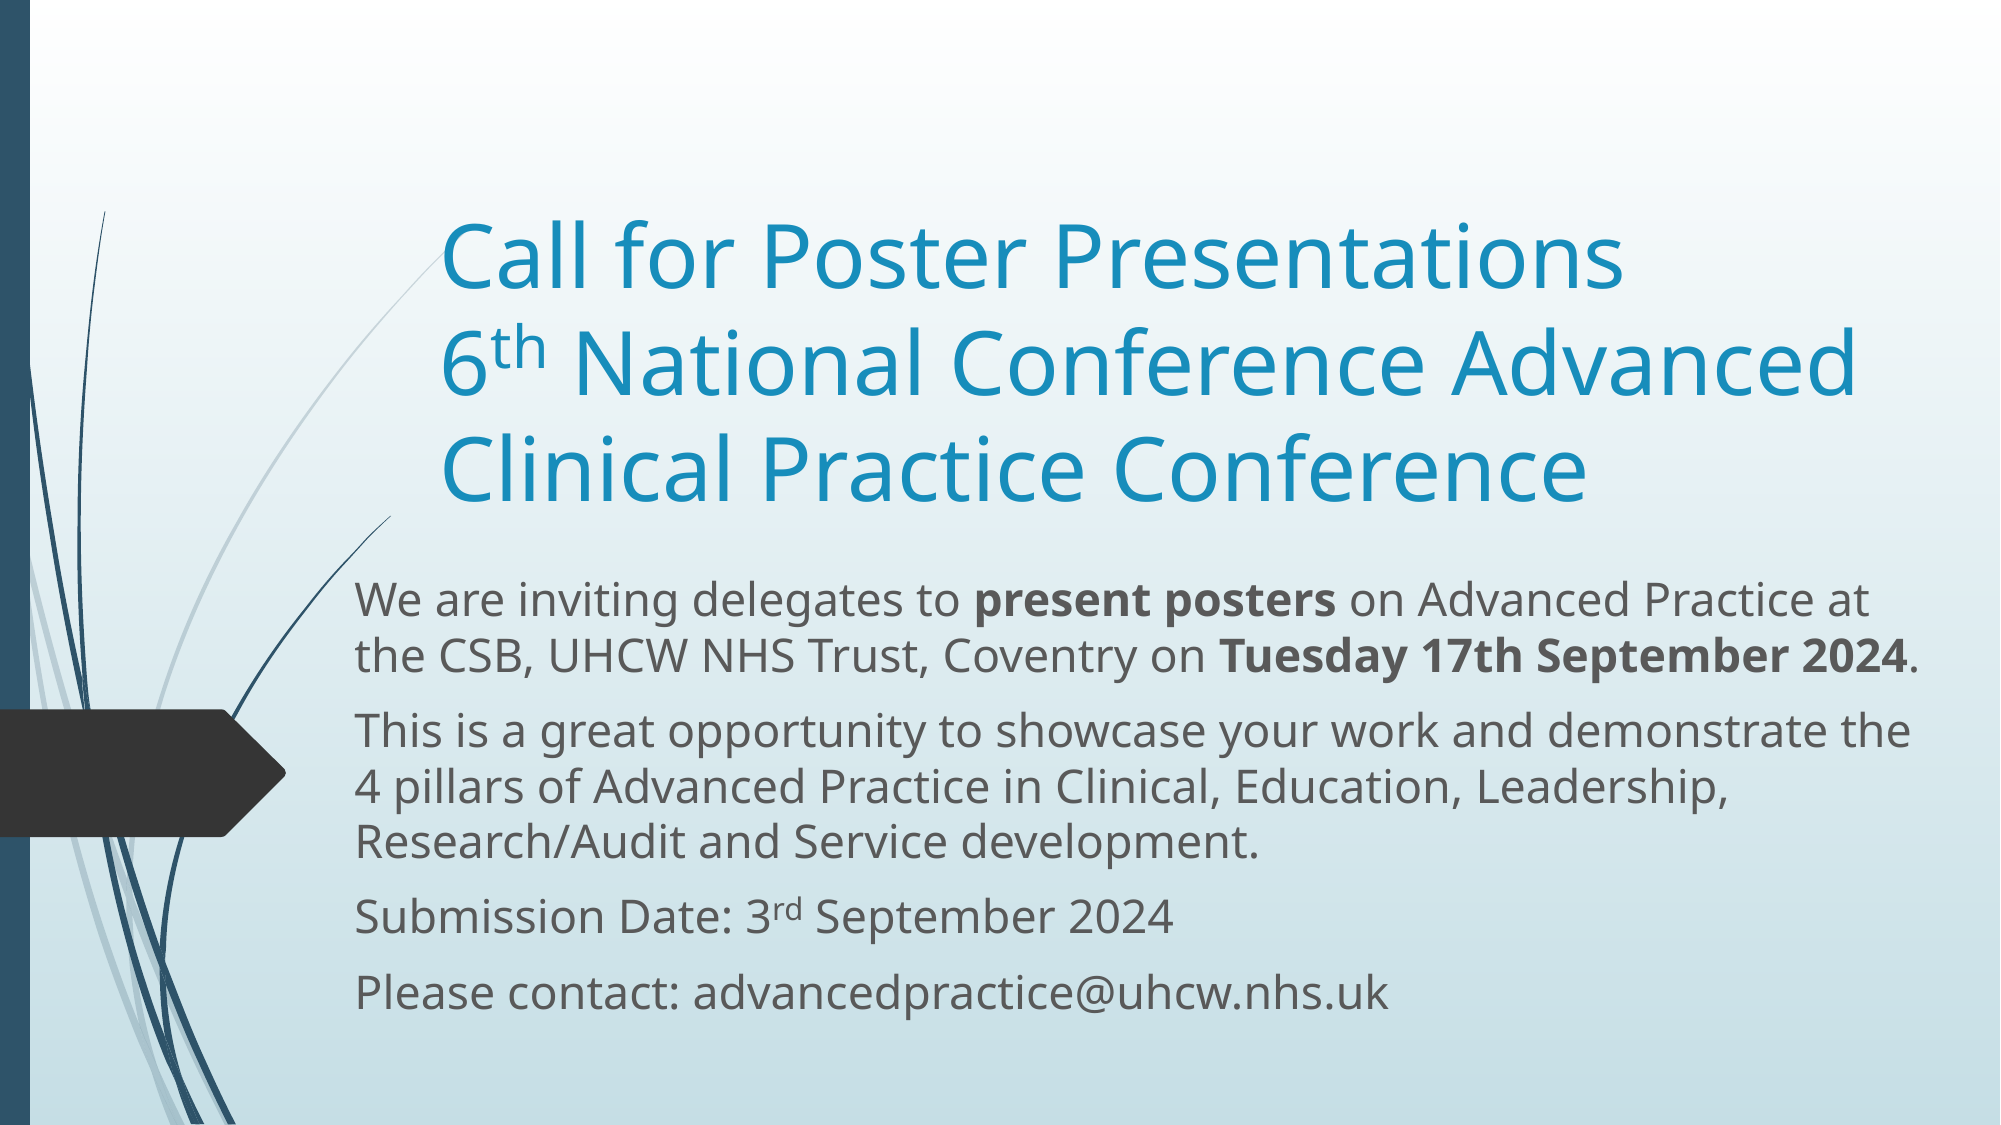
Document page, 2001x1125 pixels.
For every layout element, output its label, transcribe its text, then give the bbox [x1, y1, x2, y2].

title Call for Poster Presentations 6th National Conference Advanced Clinical Practice Conference [424, 160, 1888, 562]
subtitle We are inviting delegates to present posters on Advanced Practice at the CSB, UHCW NHS Trust, Coventry on Tuesday 17th September 2024. This is a great opportunity to showcase your work and demonstrate the 4 pillars of Advanced Practice in Clinical, Education, Leadership, Research/Audit and Service development. Submission Date: 3rd September 2024 Please contact: advancedpractice@uhcw.nhs.uk [339, 562, 1950, 1088]
